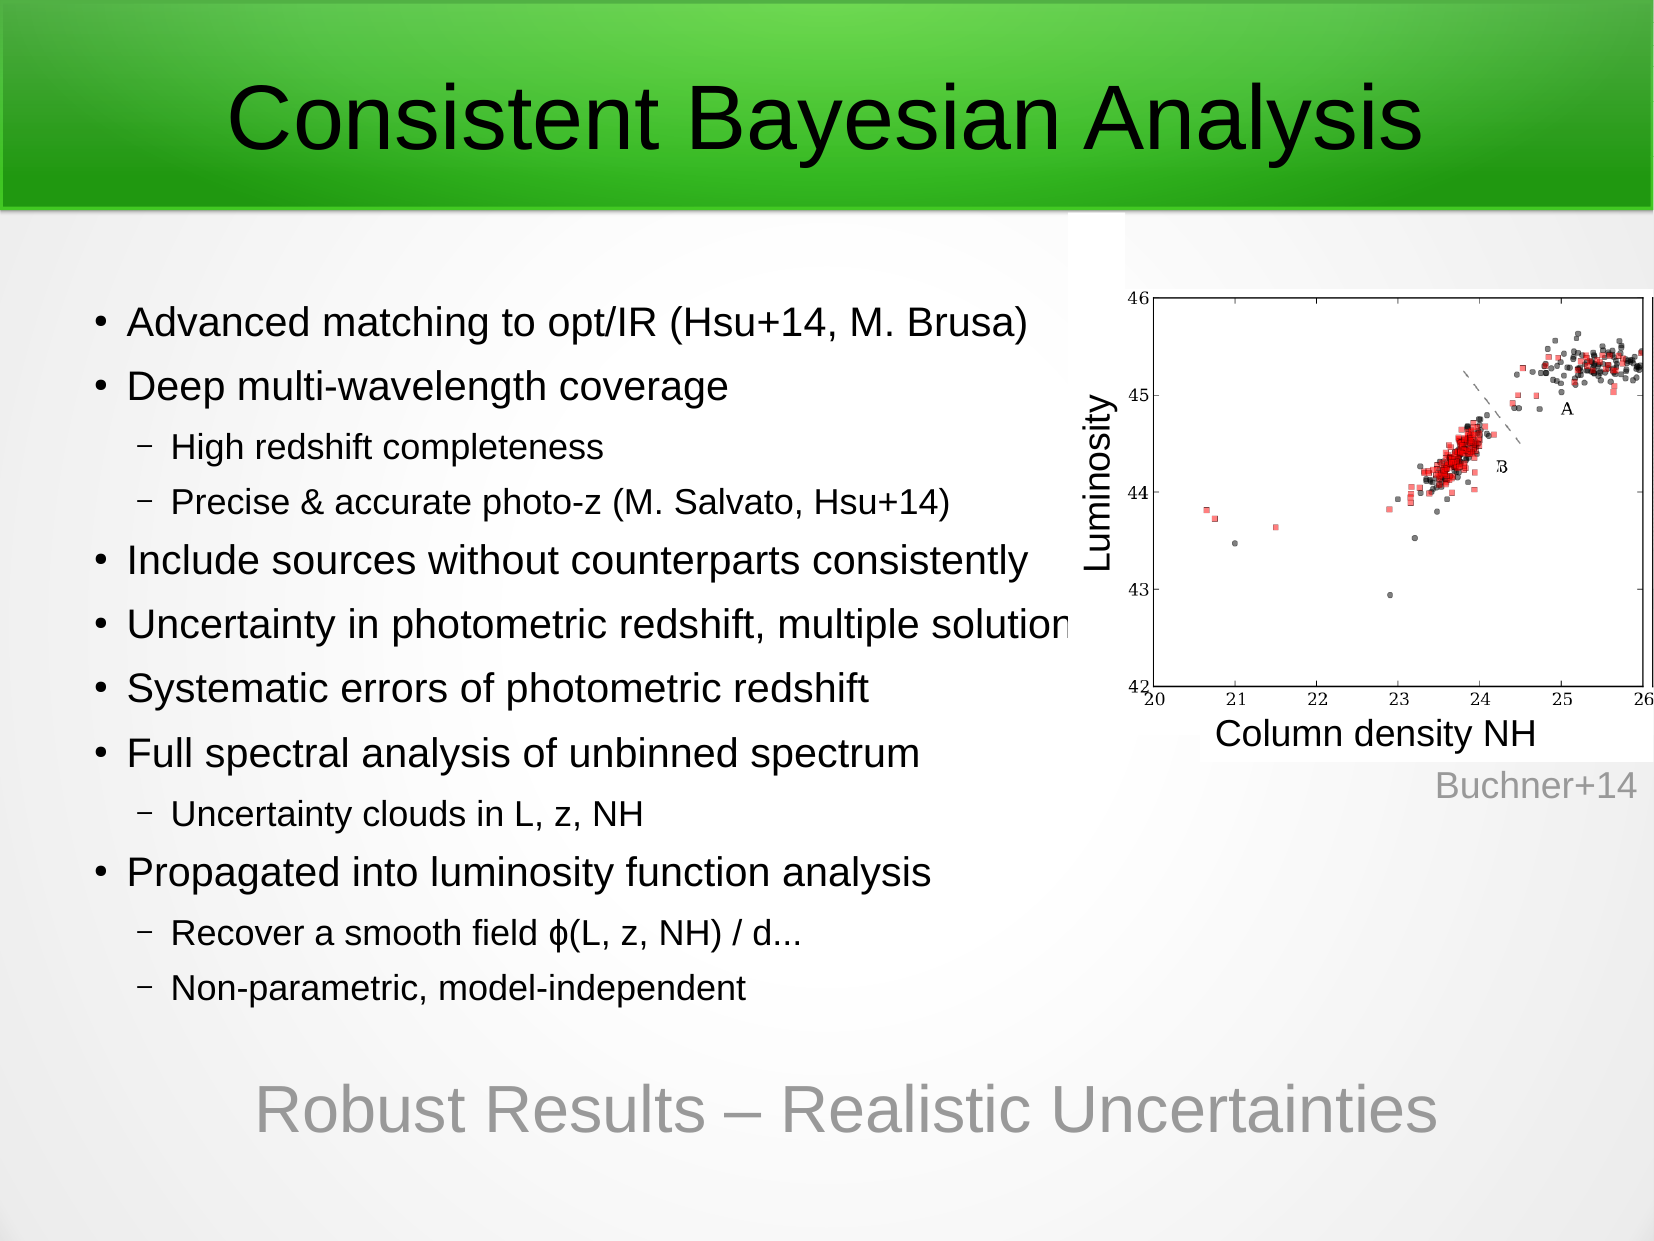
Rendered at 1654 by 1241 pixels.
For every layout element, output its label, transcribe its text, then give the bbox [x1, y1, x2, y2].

text_box Column density NH [1200, 705, 1654, 762]
text_box Luminosity [1068, 212, 1126, 757]
text_box Robust Results – Realistic Uncertainties [75, 1065, 1621, 1171]
title Consistent Bayesian Analysis [82, 47, 1571, 189]
text_box Buchner+14 [1384, 757, 1653, 815]
picture [1126, 289, 1654, 736]
list Advanced matching to opt/IR (Hsu+14, M. Brusa) Deep multi-wavelength coverage High redshift completeness Precise & accurate photo-z (M. Salvato, Hsu+14) Include sources without counterparts consistently Uncertainty in photometric redshift, multiple solutions Systematic errors of photometric redshift Full spectral analysis of unbinned spectrum Uncertainty clouds in L, z, NH Propagated into luminosity function analysis Recover a smooth field ϕ(L, z, NH) / d... Non-parametric, model-independent [82, 299, 1571, 1019]
